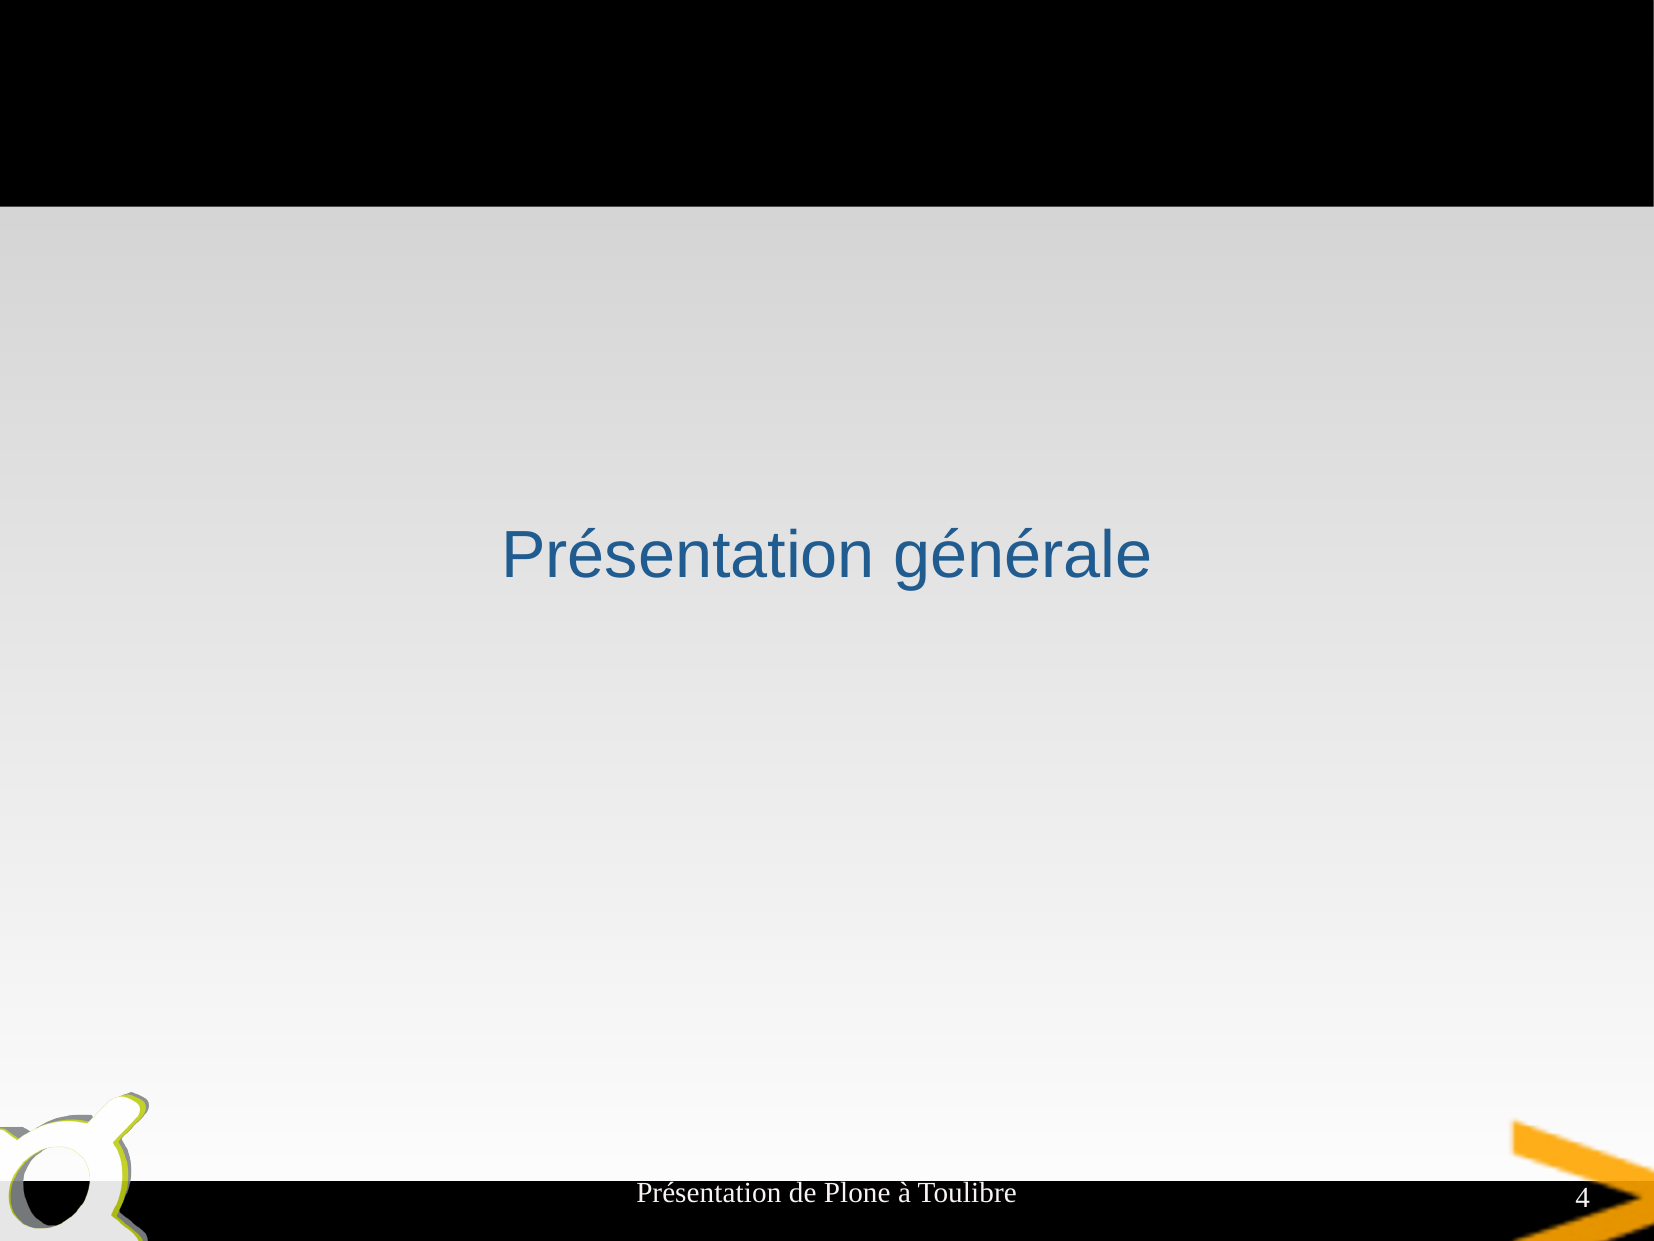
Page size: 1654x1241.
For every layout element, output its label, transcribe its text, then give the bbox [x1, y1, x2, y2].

picture [0, 1181, 149, 1241]
subtitle Présentation générale [82, 56, 1571, 1053]
picture [1505, 1181, 1654, 1241]
